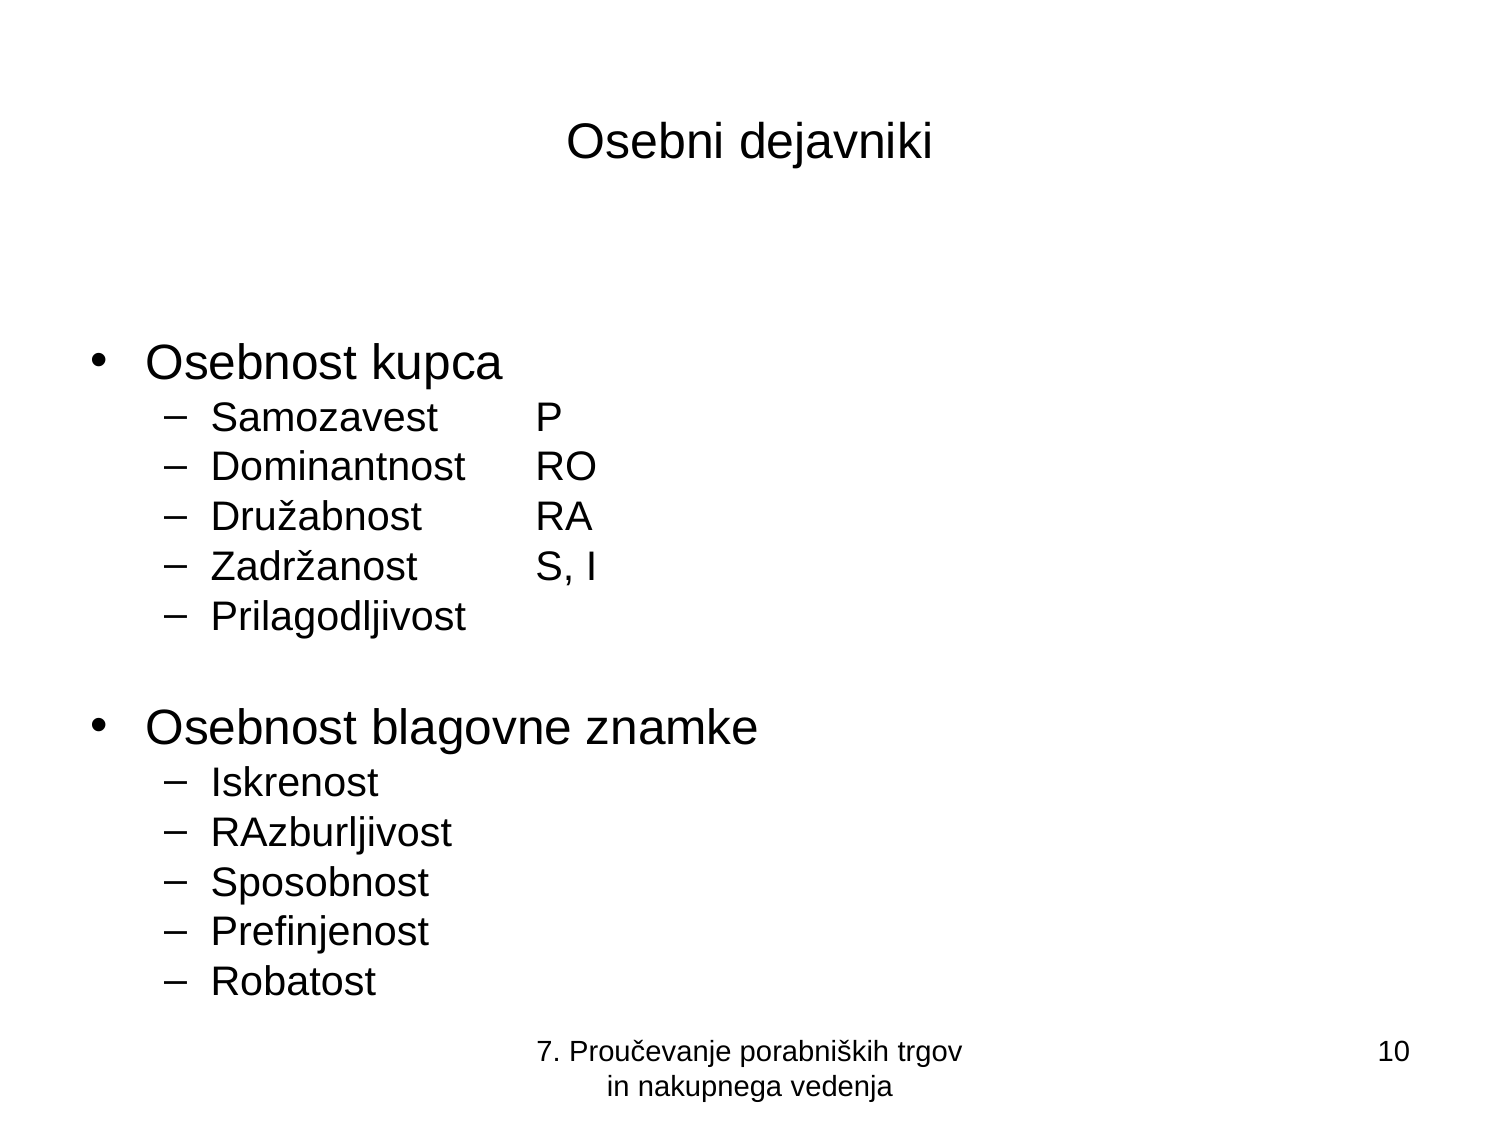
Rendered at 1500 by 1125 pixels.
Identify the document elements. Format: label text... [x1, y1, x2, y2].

title Osebni dejavniki [75, 45, 1426, 233]
list Osebnost kupca Samozavest P Dominantnost RO Družabnost RA Zadržanost S, I Prilagodljivost Osebnost blagovne znamke Iskrenost RAzburljivost Sposobnost Prefinjenost Robatost [75, 262, 1426, 1015]
text_box <number> [1074, 1024, 1426, 1103]
text_box 7. Proučevanje porabniških trgov in nakupnega vedenja [512, 1024, 988, 1103]
